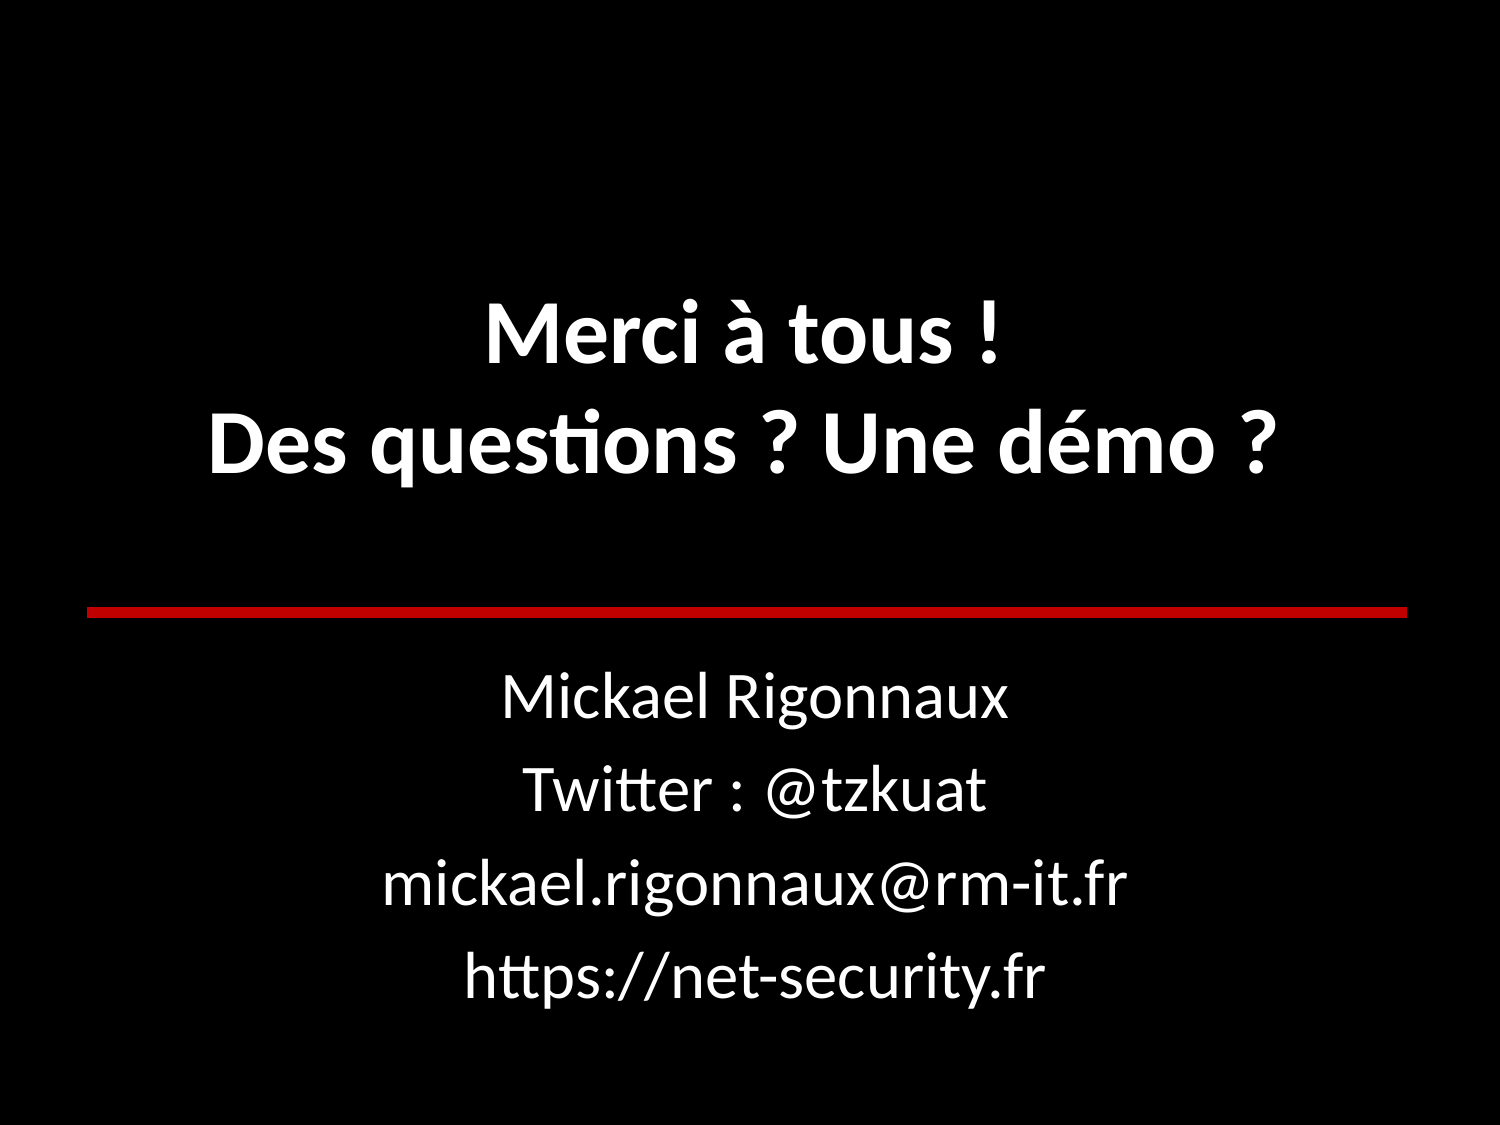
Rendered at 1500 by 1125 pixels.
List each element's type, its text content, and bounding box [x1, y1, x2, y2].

title Merci à tous ! Des questions ? Une démo ? [106, 260, 1382, 472]
subtitle Mickael Rigonnaux Twitter : @tzkuat mickael.rigonnaux@rm-it.fr https://net-security.fr [70, 472, 1440, 1040]
